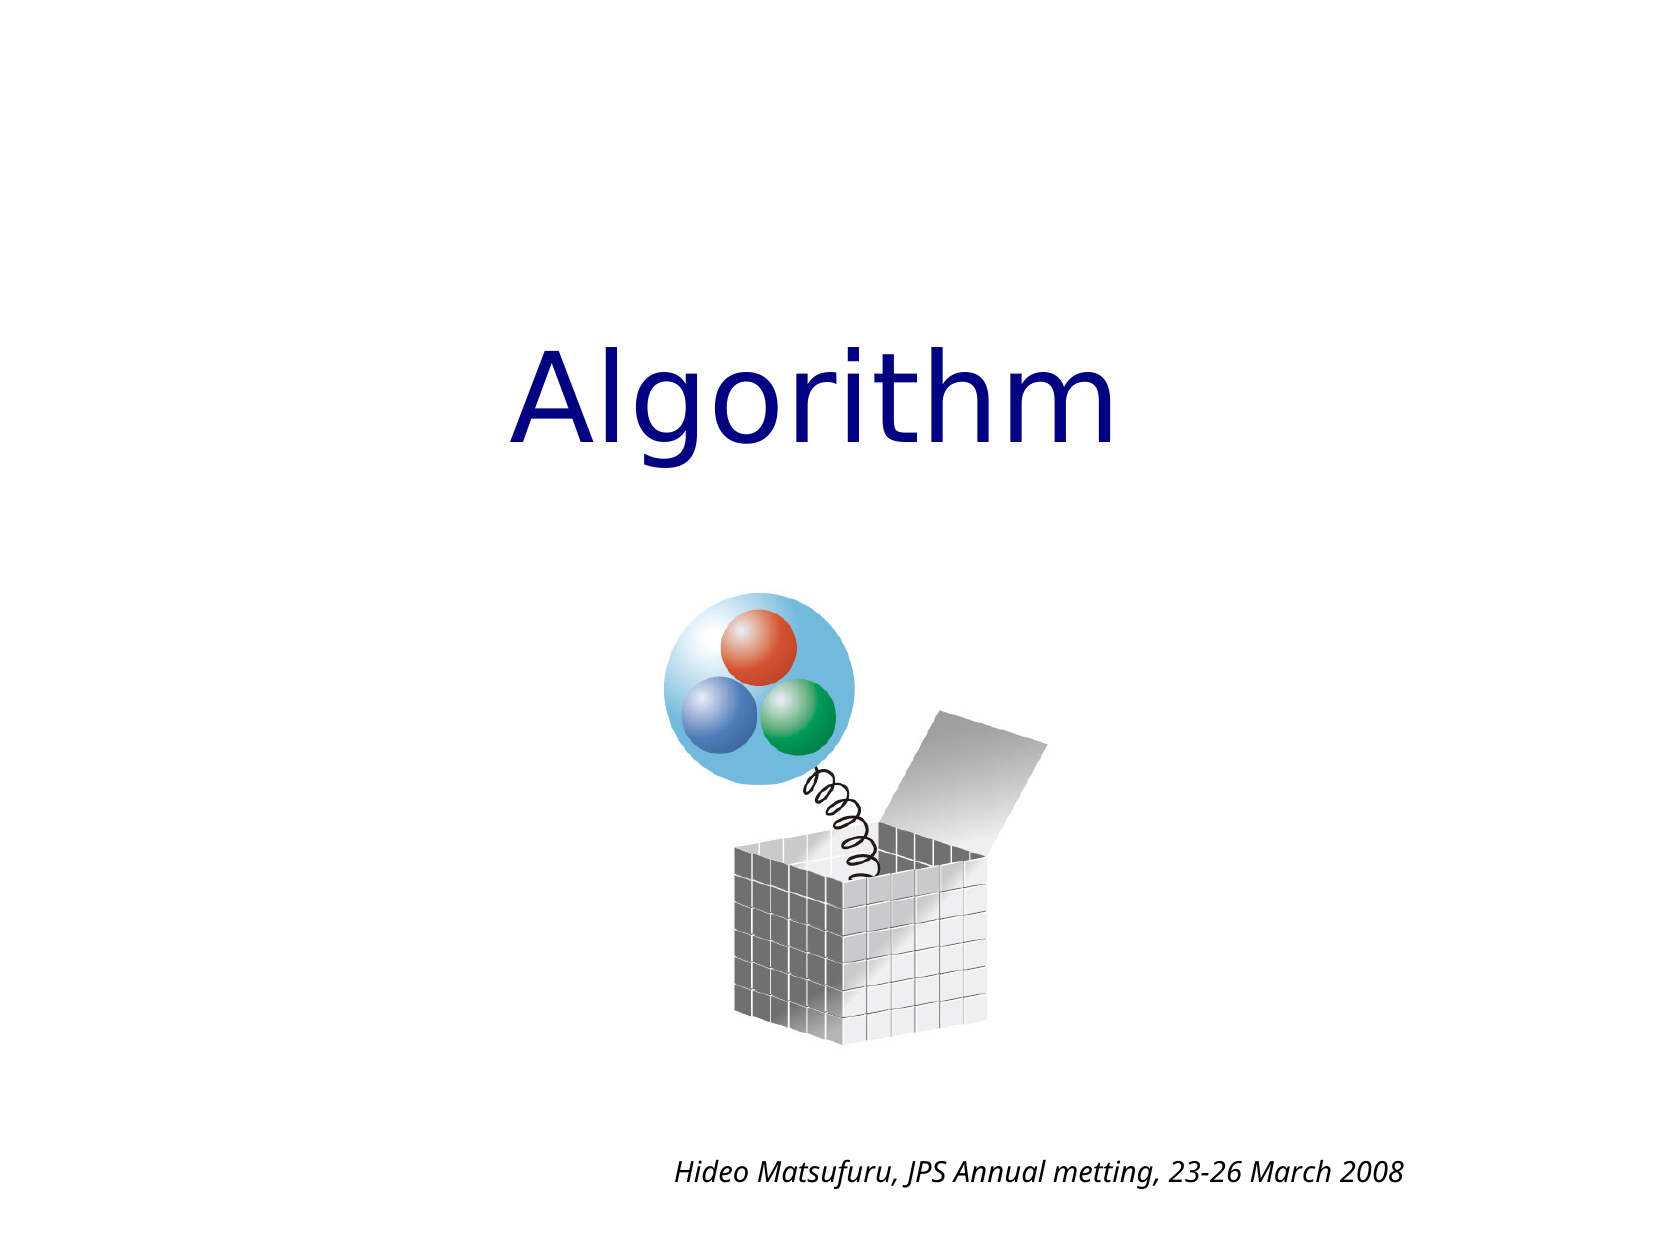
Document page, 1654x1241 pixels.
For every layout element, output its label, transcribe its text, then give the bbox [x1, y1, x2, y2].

text_box Algorithm [509, 326, 1122, 473]
picture [649, 575, 1063, 1063]
